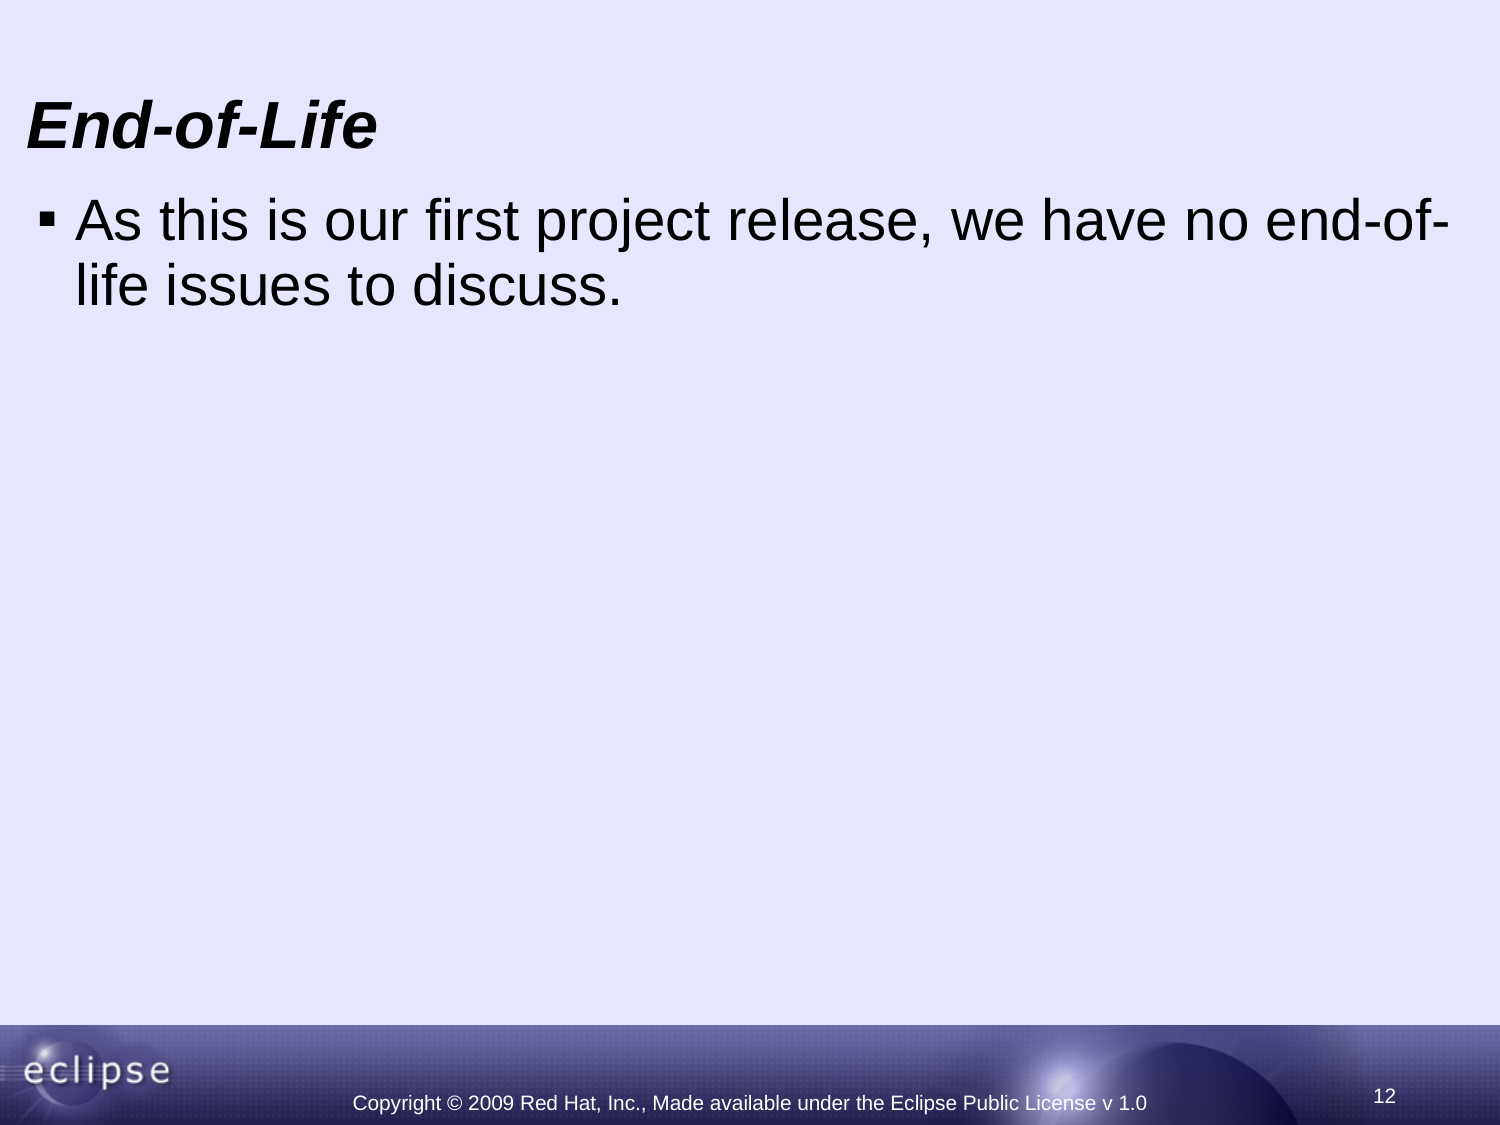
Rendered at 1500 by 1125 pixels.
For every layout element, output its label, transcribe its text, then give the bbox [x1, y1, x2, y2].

picture [0, 1025, 1500, 1125]
title End-of-Life [26, 84, 1474, 172]
list As this is our first project release, we have no end-of-life issues to discuss. [37, 187, 1463, 1021]
